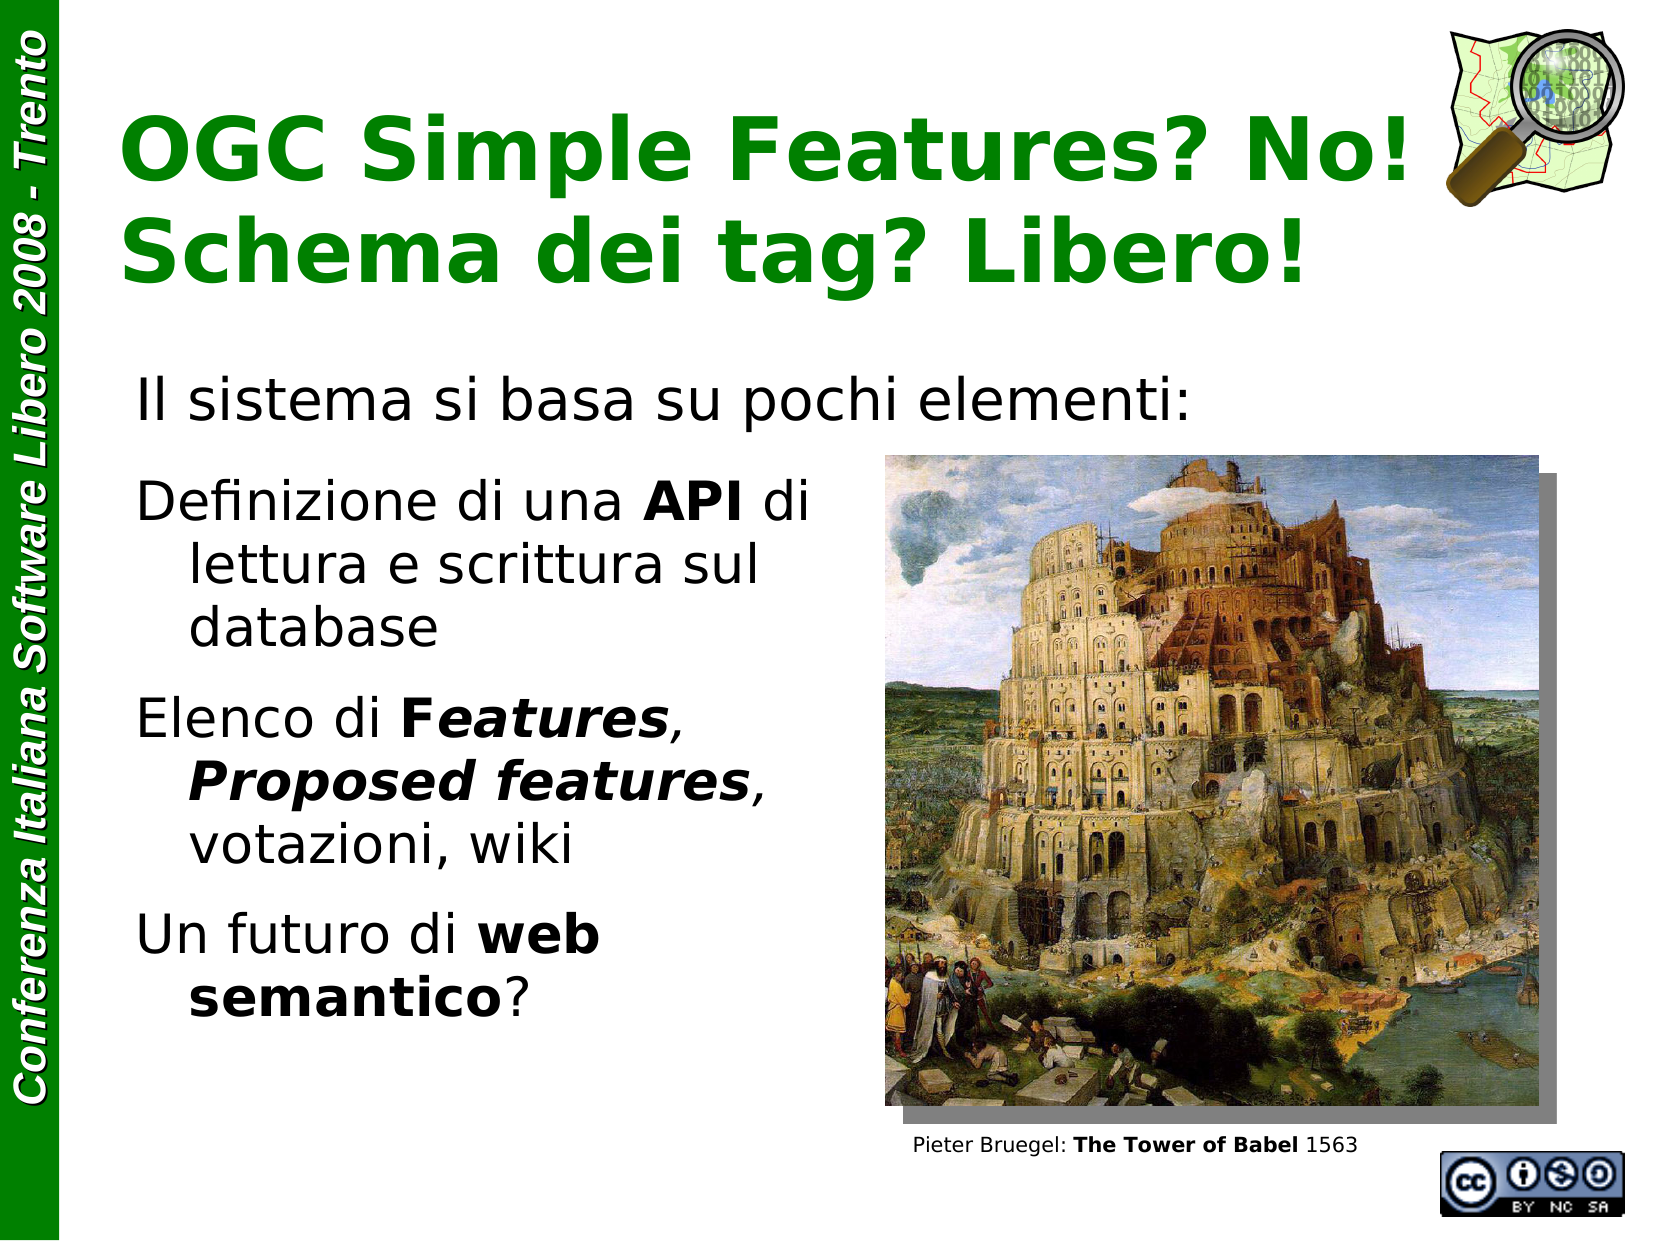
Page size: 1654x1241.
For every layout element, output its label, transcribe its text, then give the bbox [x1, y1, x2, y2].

picture [1446, 29, 1625, 207]
list Il sistema si basa su pochi elementi: Definizione di una API di lettura e scrittura sul database Elenco di Features, Proposed features, votazioni, wiki Un futuro di web semantico? [118, 366, 1241, 1030]
picture [885, 455, 1539, 1106]
text_box Pieter Bruegel: The Tower of Babel 1563 [897, 1125, 1400, 1165]
title OGC Simple Features? No! Schema dei tag? Libero! [118, 99, 1595, 304]
picture [1440, 1151, 1625, 1217]
